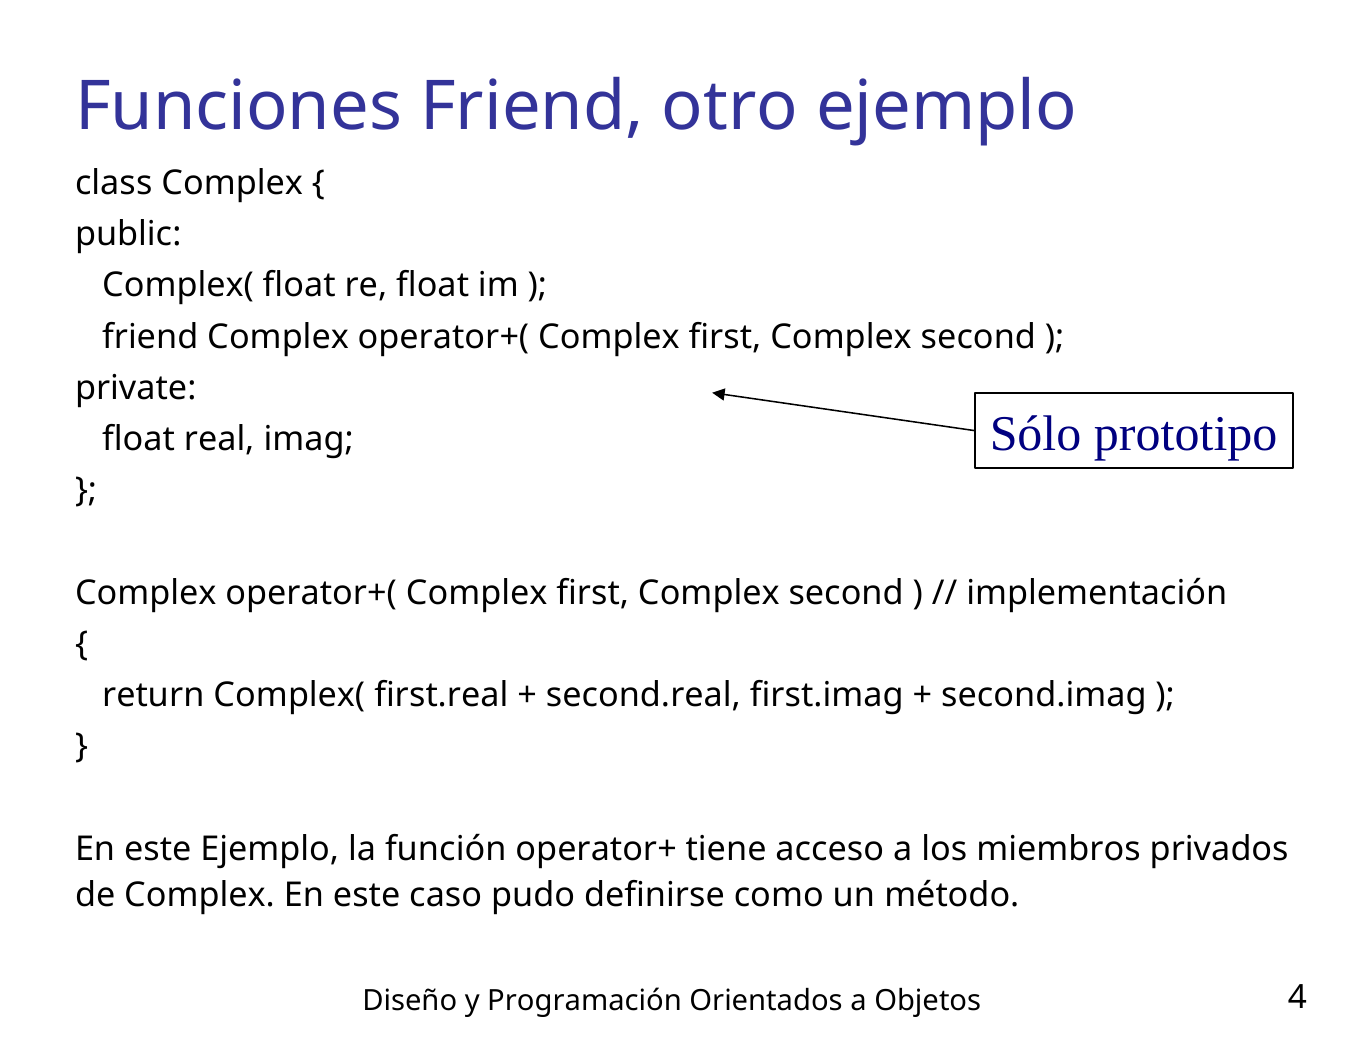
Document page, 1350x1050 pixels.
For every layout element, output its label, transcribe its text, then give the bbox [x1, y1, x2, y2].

list class Complex { public: Complex( float re, float im ); friend Complex operator+( Complex first, Complex second ); private: float real, imag; }; Complex operator+( Complex first, Complex second ) // implementación { return Complex( first.real + second.real, first.imag + second.imag ); } En este Ejemplo, la función operator+ tiene acceso a los miembros privados de Complex. En este caso pudo definirse como un método. [75, 157, 1316, 938]
text_box Sólo prototipo [975, 393, 1293, 469]
title Funciones Friend, otro ejemplo [75, 23, 1319, 175]
